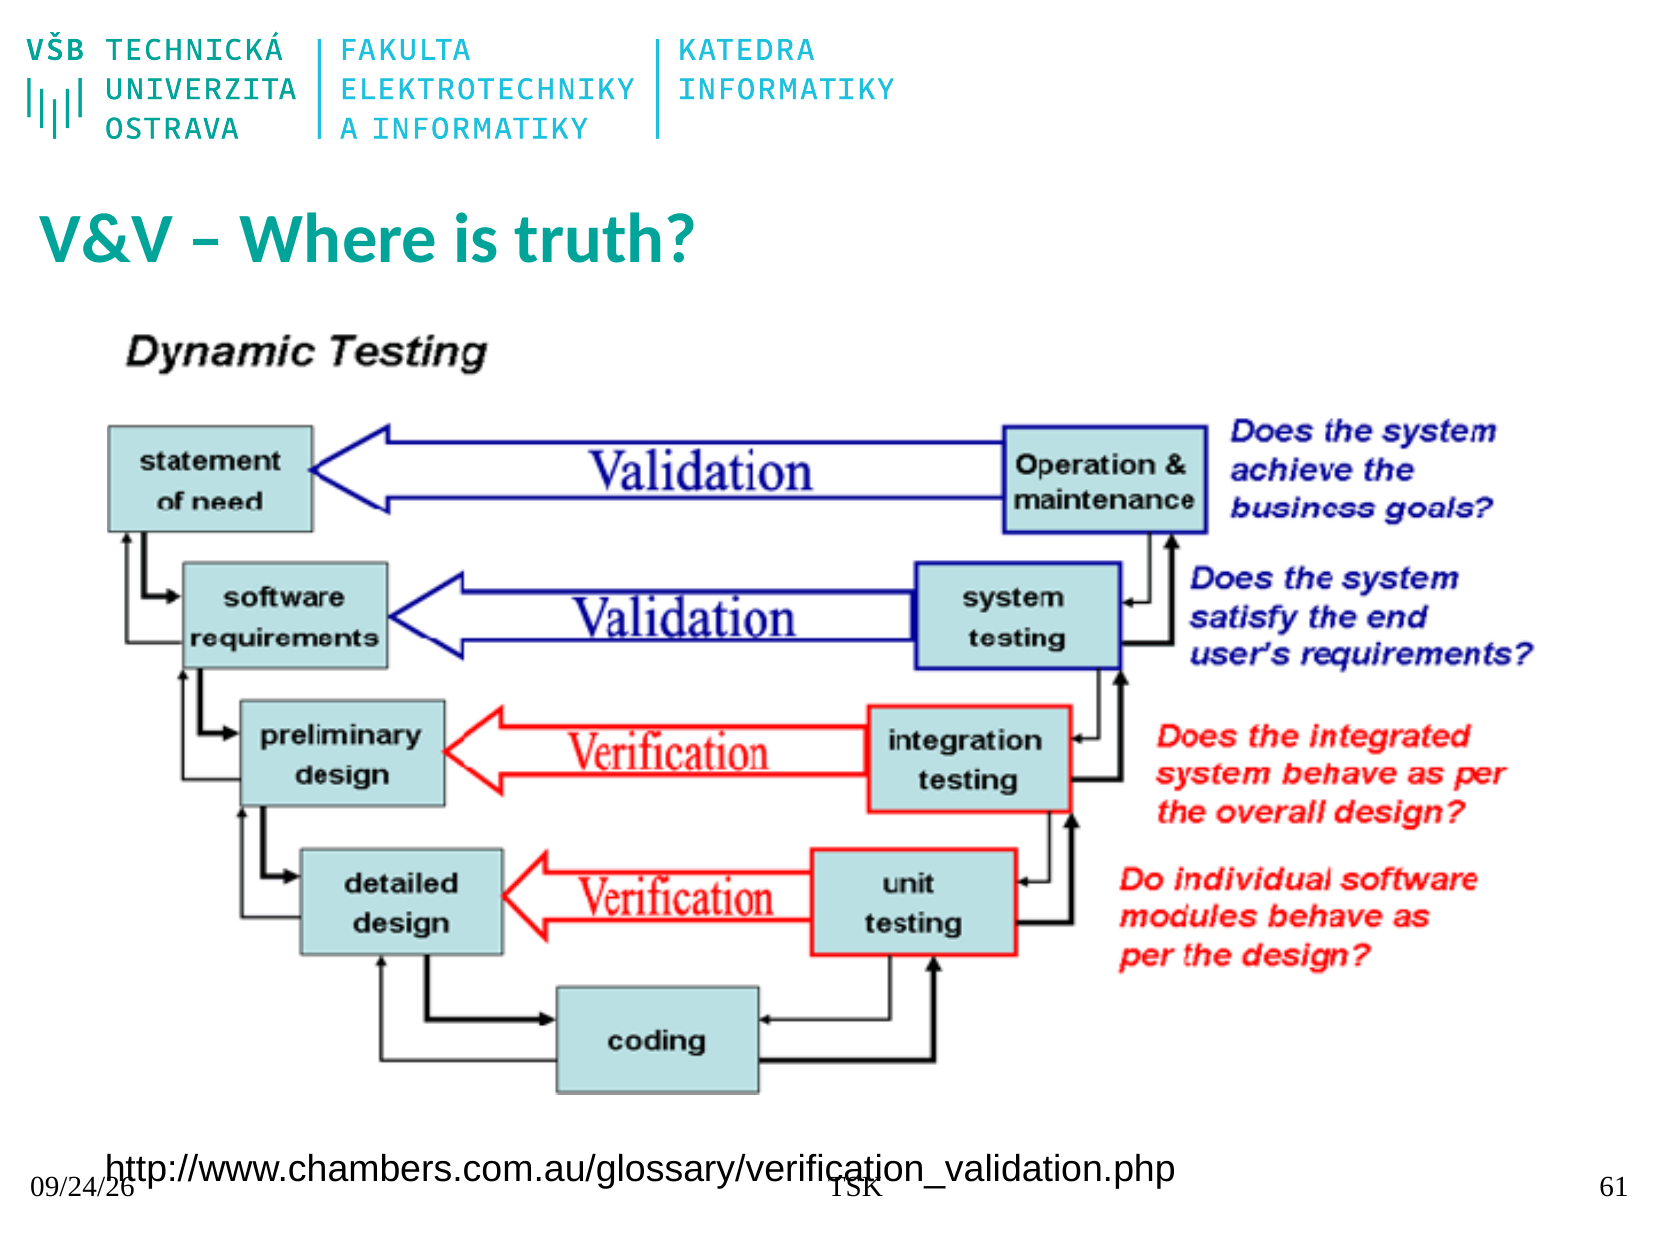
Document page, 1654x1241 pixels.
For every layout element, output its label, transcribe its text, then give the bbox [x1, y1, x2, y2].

text_box http://www.chambers.com.au/glossary/verification_validation.php [90, 1140, 1191, 1197]
title V&V – Where is truth? [24, 169, 1629, 300]
picture [26, 31, 894, 139]
picture [107, 318, 1551, 1096]
